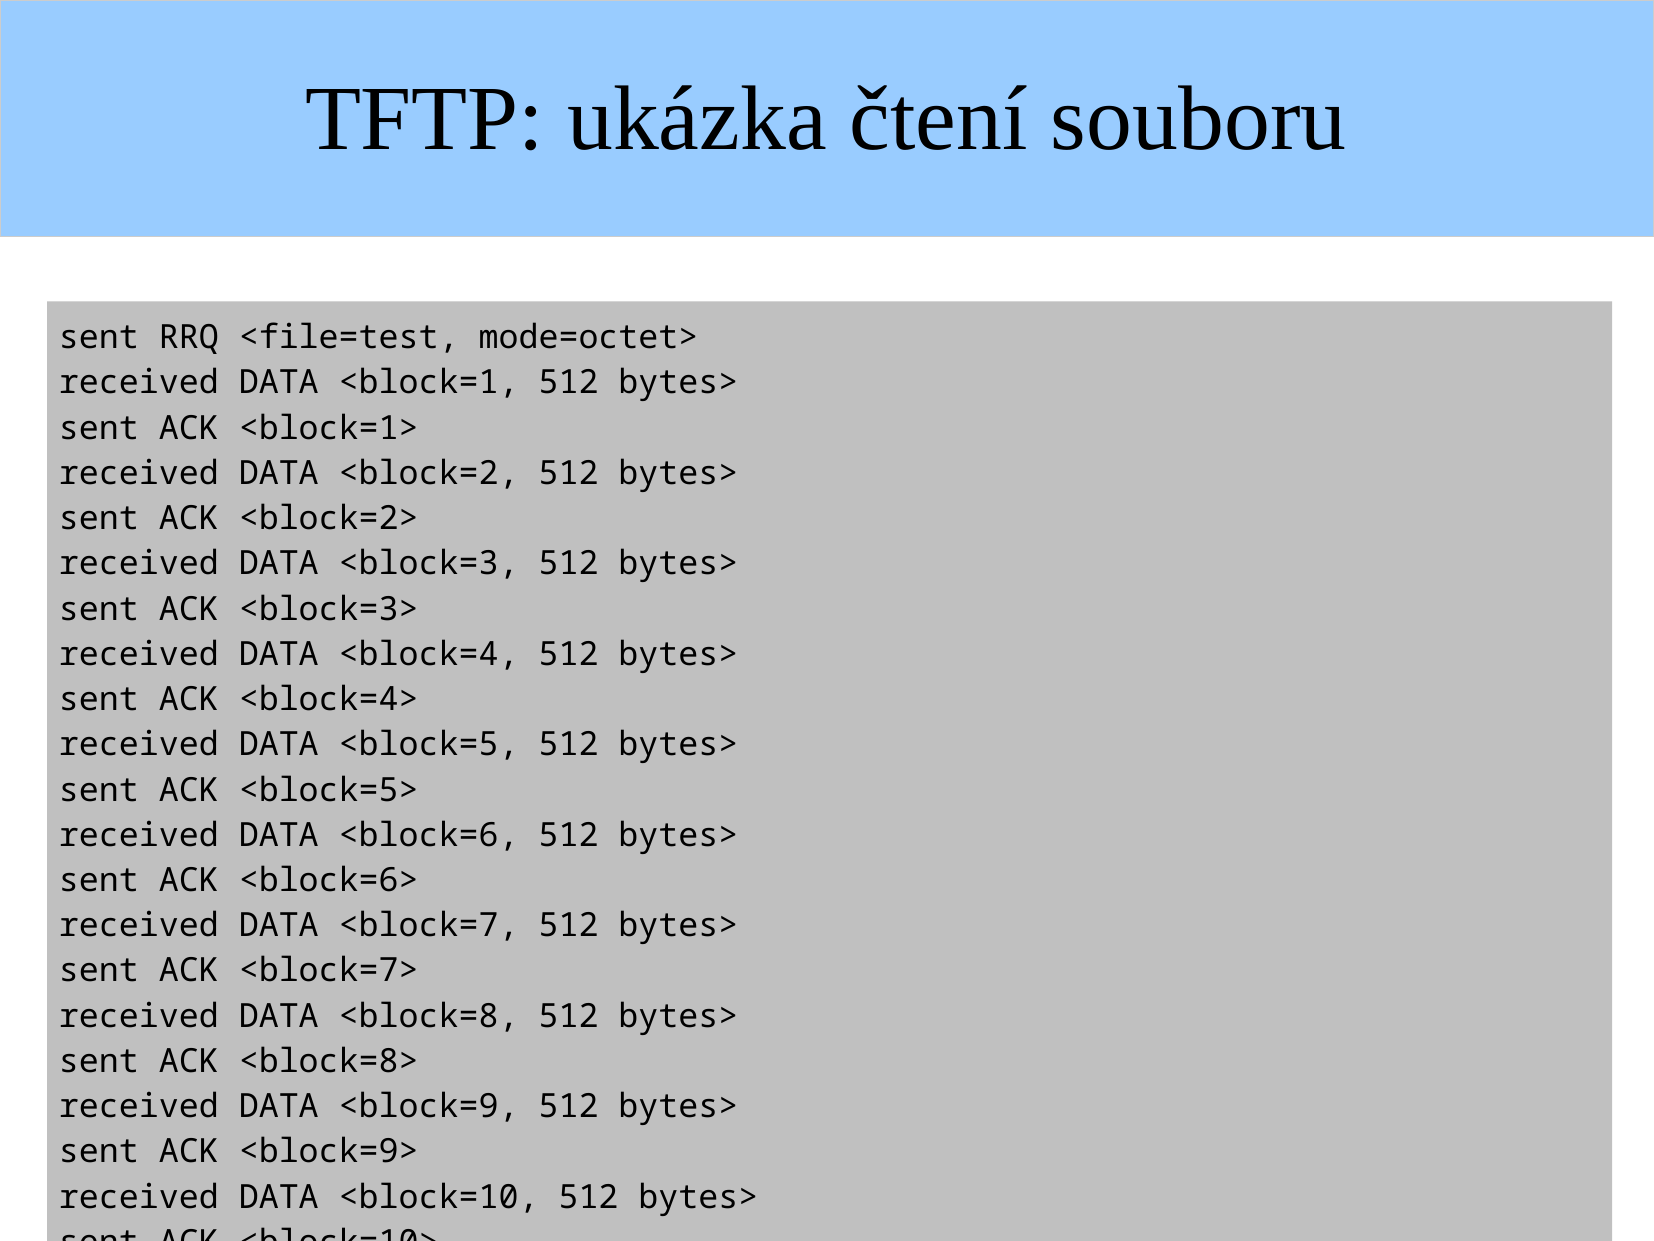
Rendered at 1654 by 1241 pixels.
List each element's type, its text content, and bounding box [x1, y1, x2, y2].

title TFTP: ukázka čtení souboru [0, 0, 1654, 237]
text_box sent RRQ <file=test, mode=octet> received DATA <block=1, 512 bytes> sent ACK <block=1> received DATA <block=2, 512 bytes> sent ACK <block=2> received DATA <block=3, 512 bytes> sent ACK <block=3> received DATA <block=4, 512 bytes> sent ACK <block=4> received DATA <block=5, 512 bytes> sent ACK <block=5> received DATA <block=6, 512 bytes> sent ACK <block=6> received DATA <block=7, 512 bytes> sent ACK <block=7> received DATA <block=8, 512 bytes> sent ACK <block=8> received DATA <block=9, 512 bytes> sent ACK <block=9> received DATA <block=10, 512 bytes> sent ACK <block=10> received DATA <block=11, 448 bytes> sent ACK <block=11> [47, 301, 1613, 1217]
